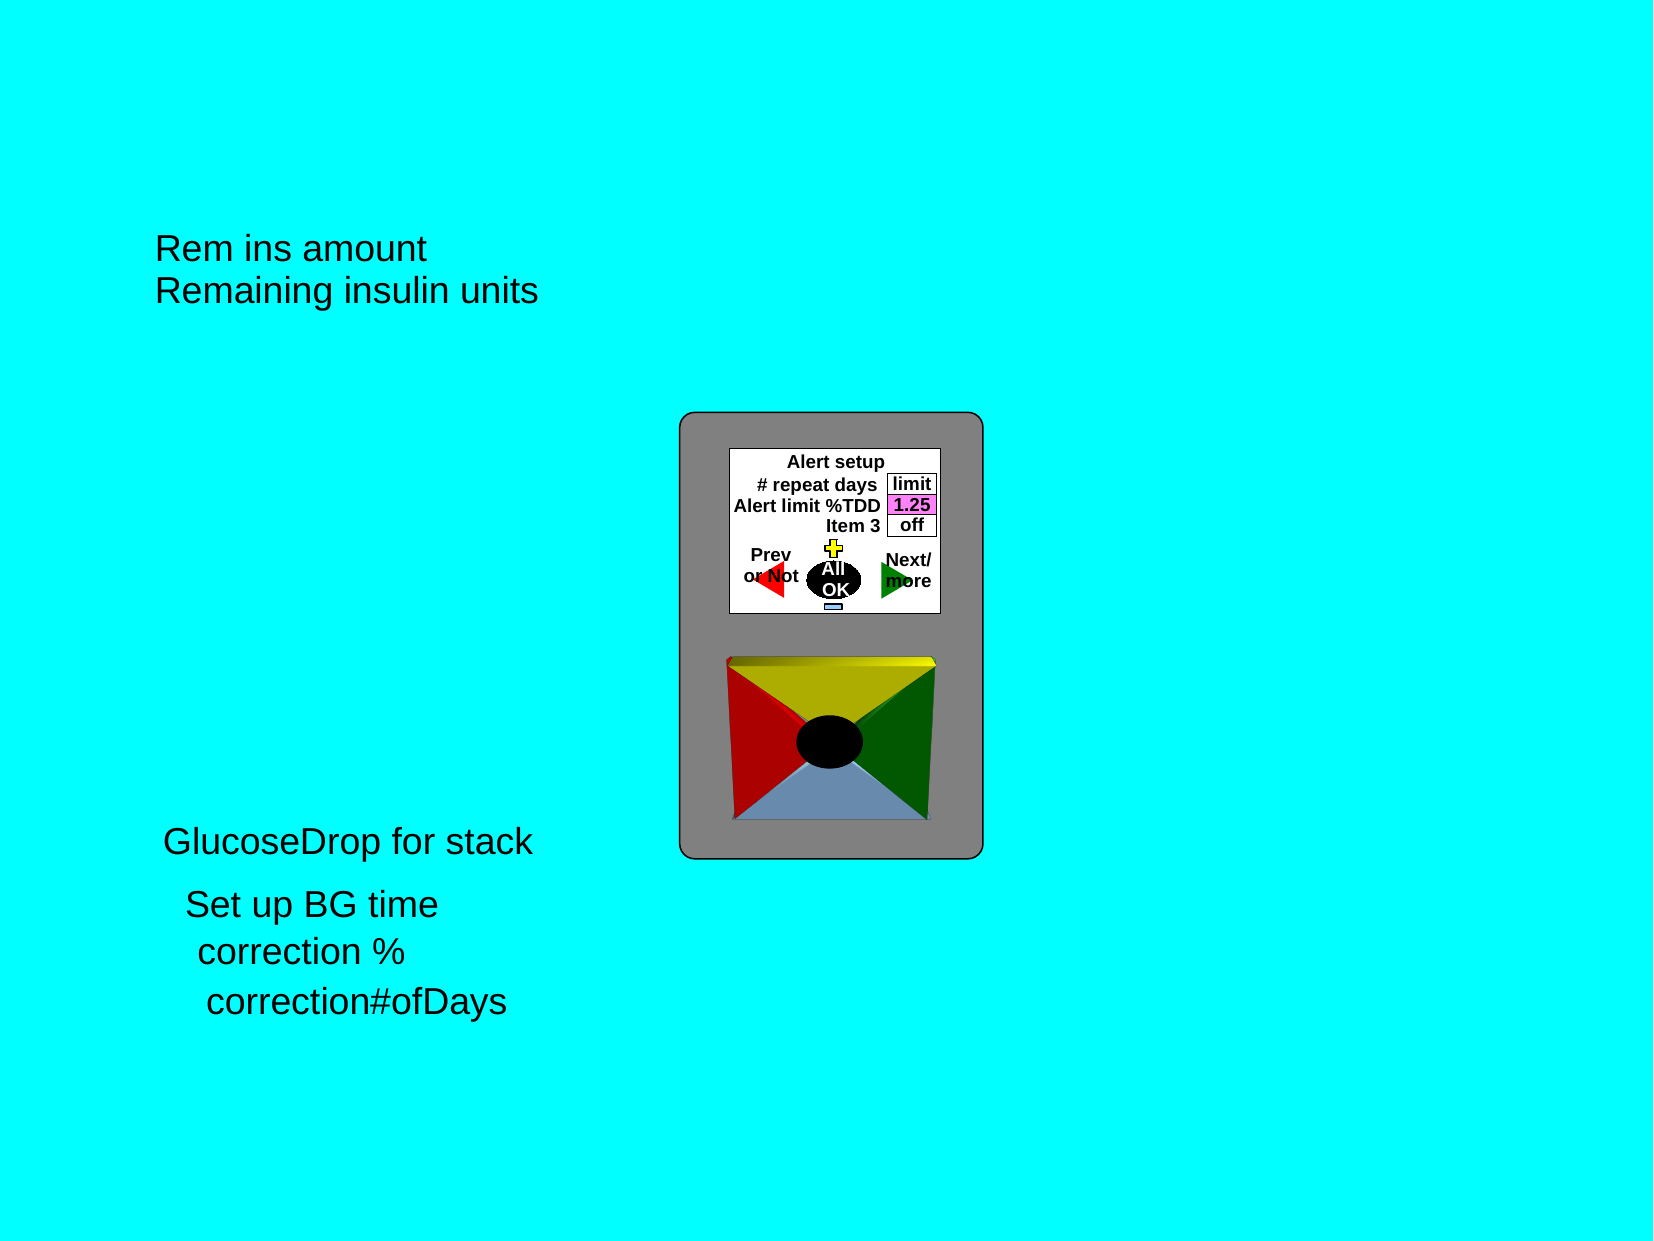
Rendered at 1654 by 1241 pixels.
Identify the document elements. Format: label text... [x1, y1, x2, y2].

text_box correction#ofDays [191, 974, 544, 1031]
text_box Alert setup [731, 444, 941, 481]
text_box [679, 412, 983, 859]
text_box correction % [182, 934, 461, 981]
text_box GlucoseDrop for stack [148, 813, 568, 871]
text_box Set up BG time [170, 877, 464, 934]
text_box off [896, 514, 937, 537]
text_box Next/ more [864, 542, 954, 599]
text_box # repeat days [732, 474, 893, 495]
text_box Prev or Not [728, 537, 815, 595]
text_box Rem ins amount Remaining insulin units [140, 220, 566, 320]
text_box All OK [782, 551, 890, 609]
text_box limit [893, 481, 937, 495]
text_box Alert limit %TDD [710, 495, 896, 517]
text_box 1.25 [896, 495, 937, 514]
text_box Item 3 [736, 515, 896, 537]
